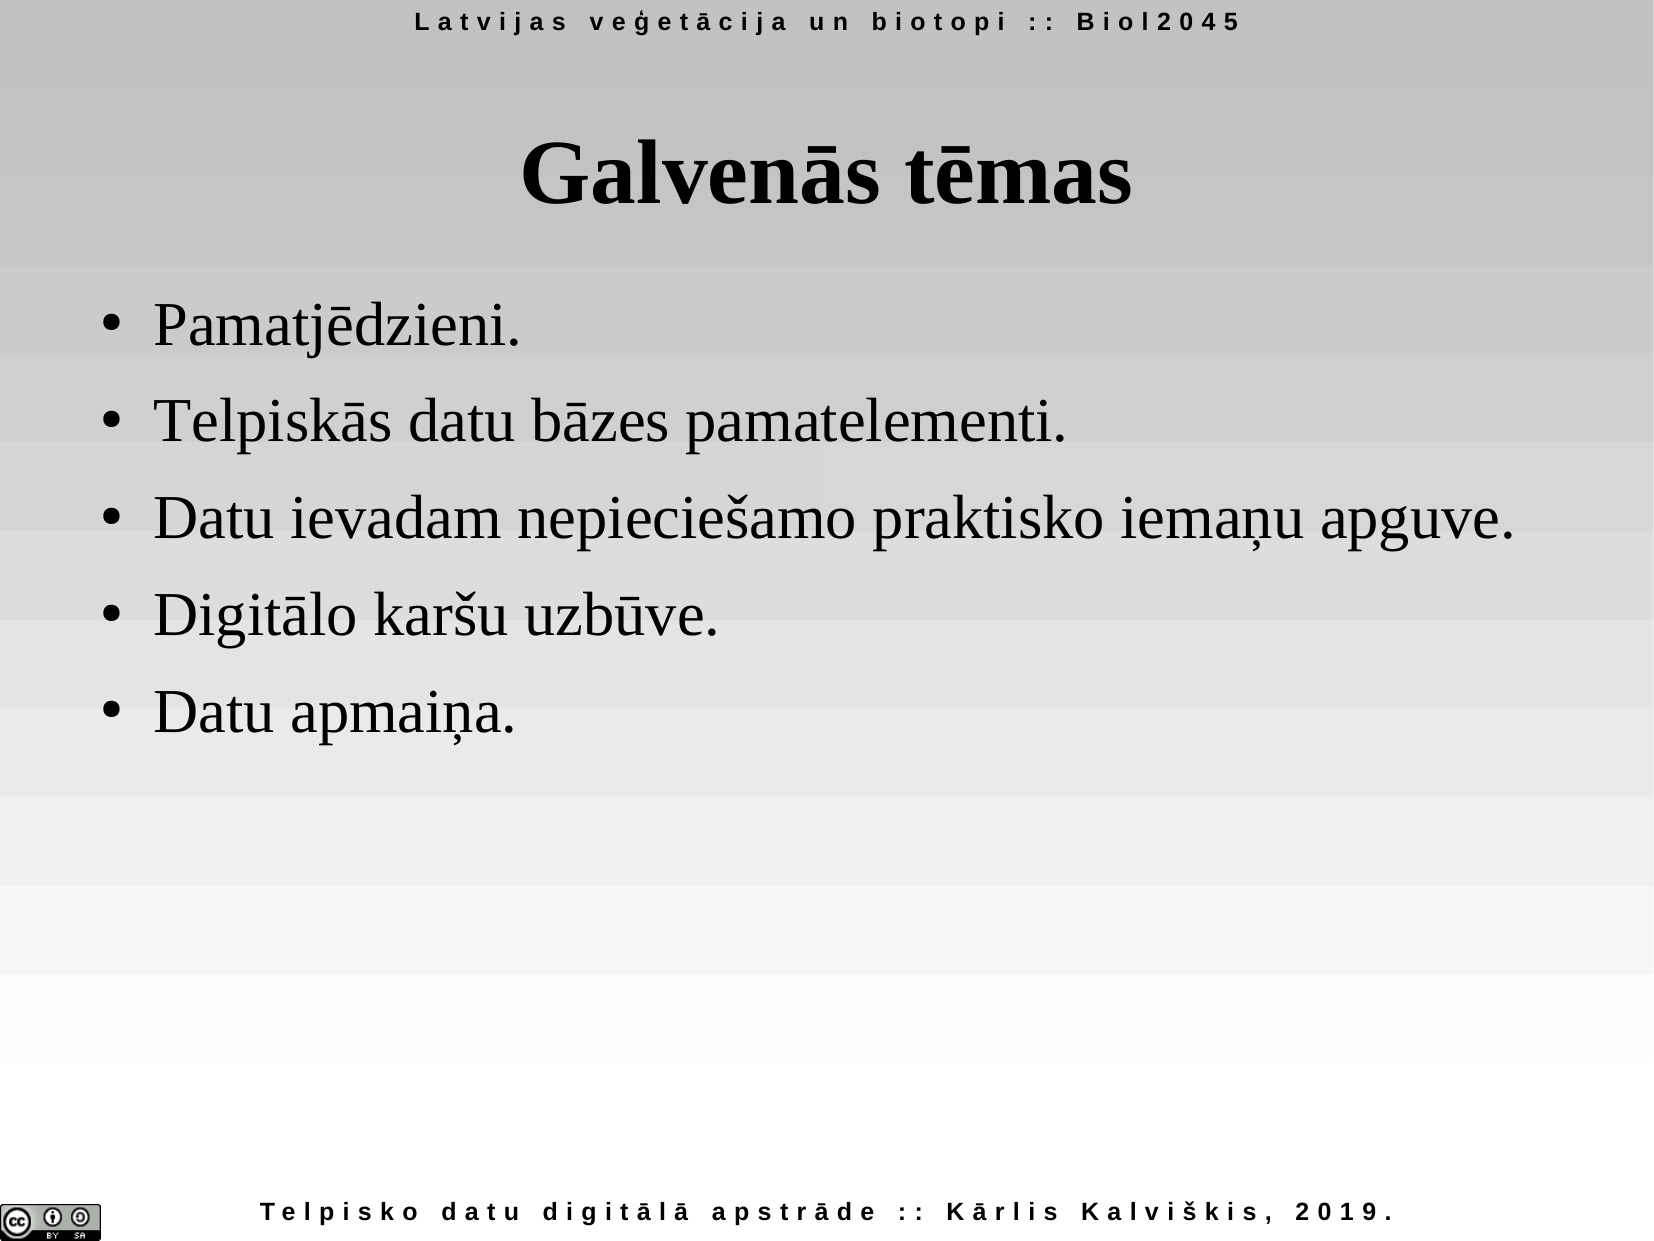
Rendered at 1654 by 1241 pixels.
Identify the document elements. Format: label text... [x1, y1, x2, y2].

list Pamatjēdzieni. Telpiskās datu bāzes pamatelementi. Datu ievadam nepieciešamo praktisko iemaņu apguve. Digitālo karšu uzbūve. Datu apmaiņa. [82, 289, 1571, 1098]
picture [0, 0, 1654, 1241]
title Galvenās tēmas [29, 49, 1625, 296]
